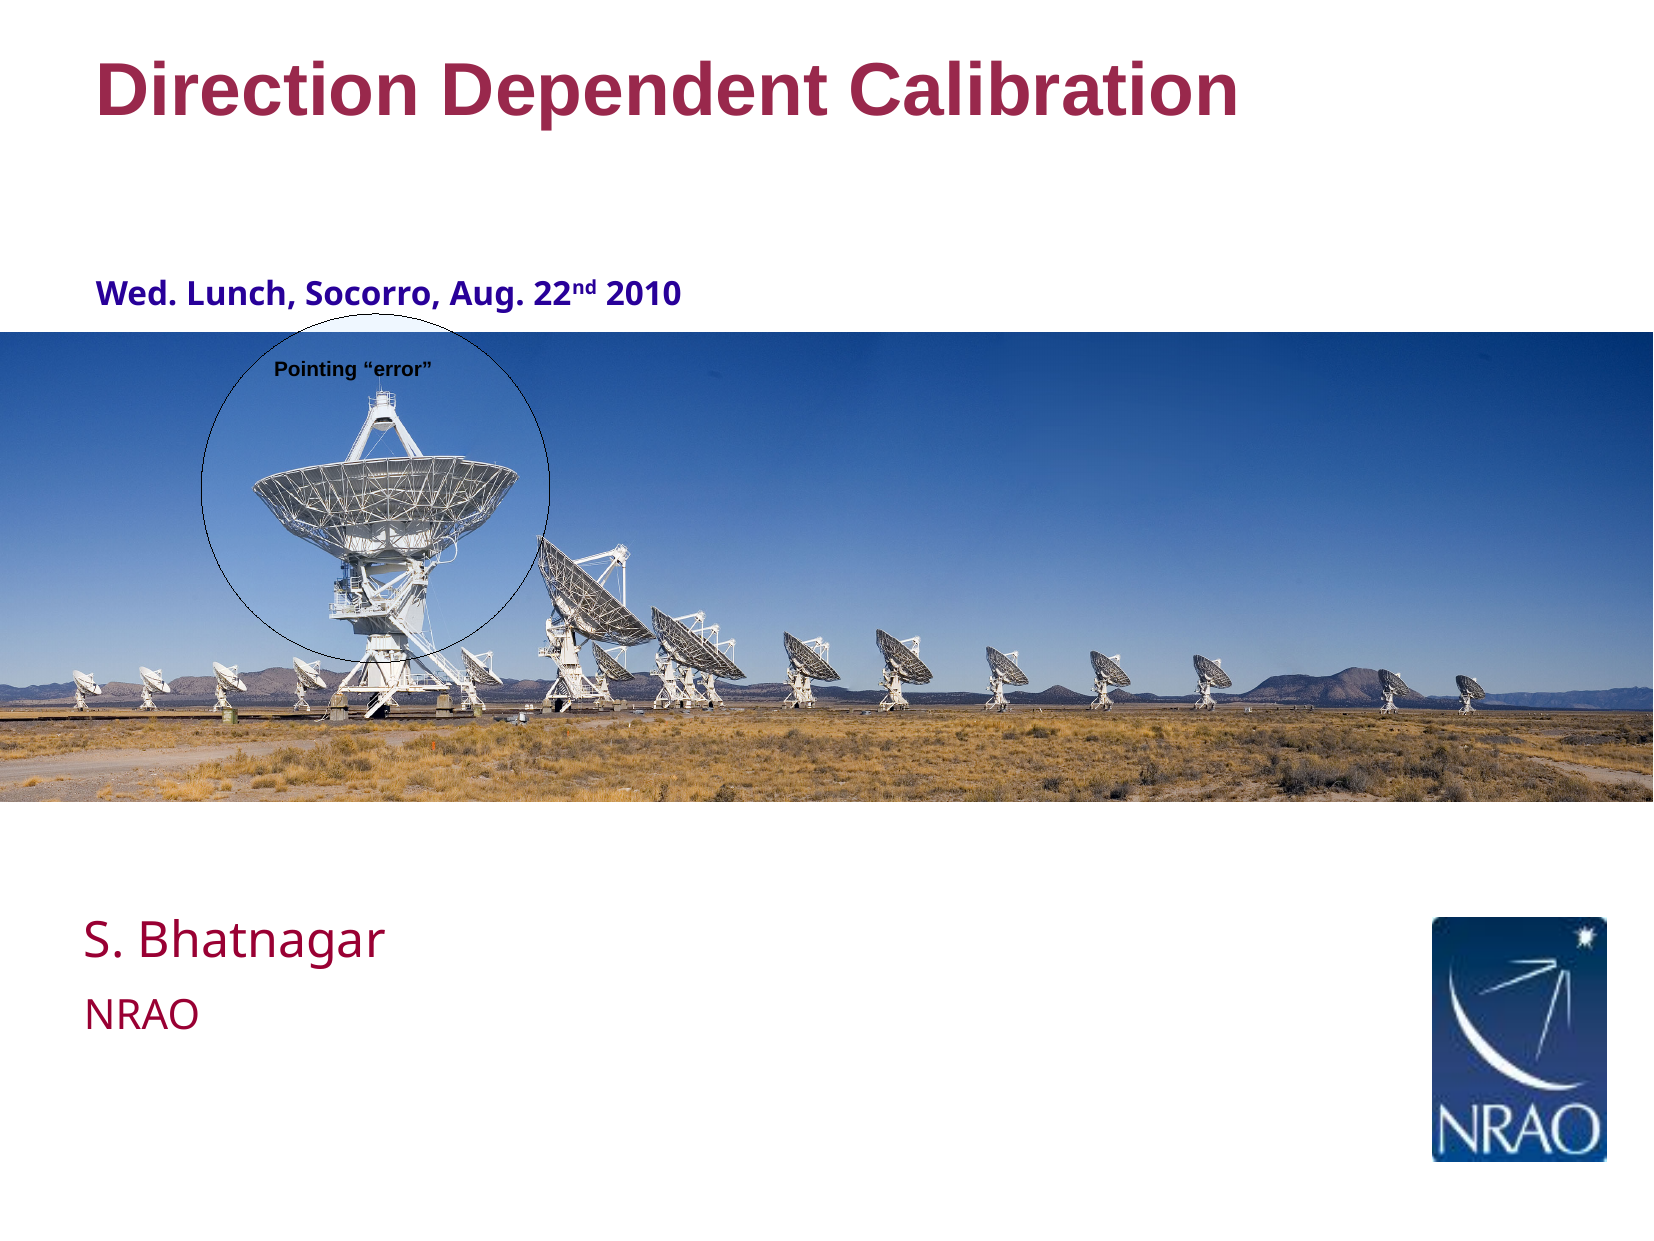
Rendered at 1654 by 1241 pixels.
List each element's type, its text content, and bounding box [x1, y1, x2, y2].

text_box [201, 313, 550, 663]
list S. Bhatnagar NRAO [69, 896, 896, 1045]
text_box Pointing “error” [259, 350, 448, 389]
picture [1432, 917, 1607, 1162]
picture [0, 332, 1653, 802]
title Direction Dependent Calibration [80, 40, 1620, 171]
text_box Wed. Lunch, Socorro, Aug. 22nd 2010 [81, 261, 1095, 322]
chart [696, 583, 828, 649]
